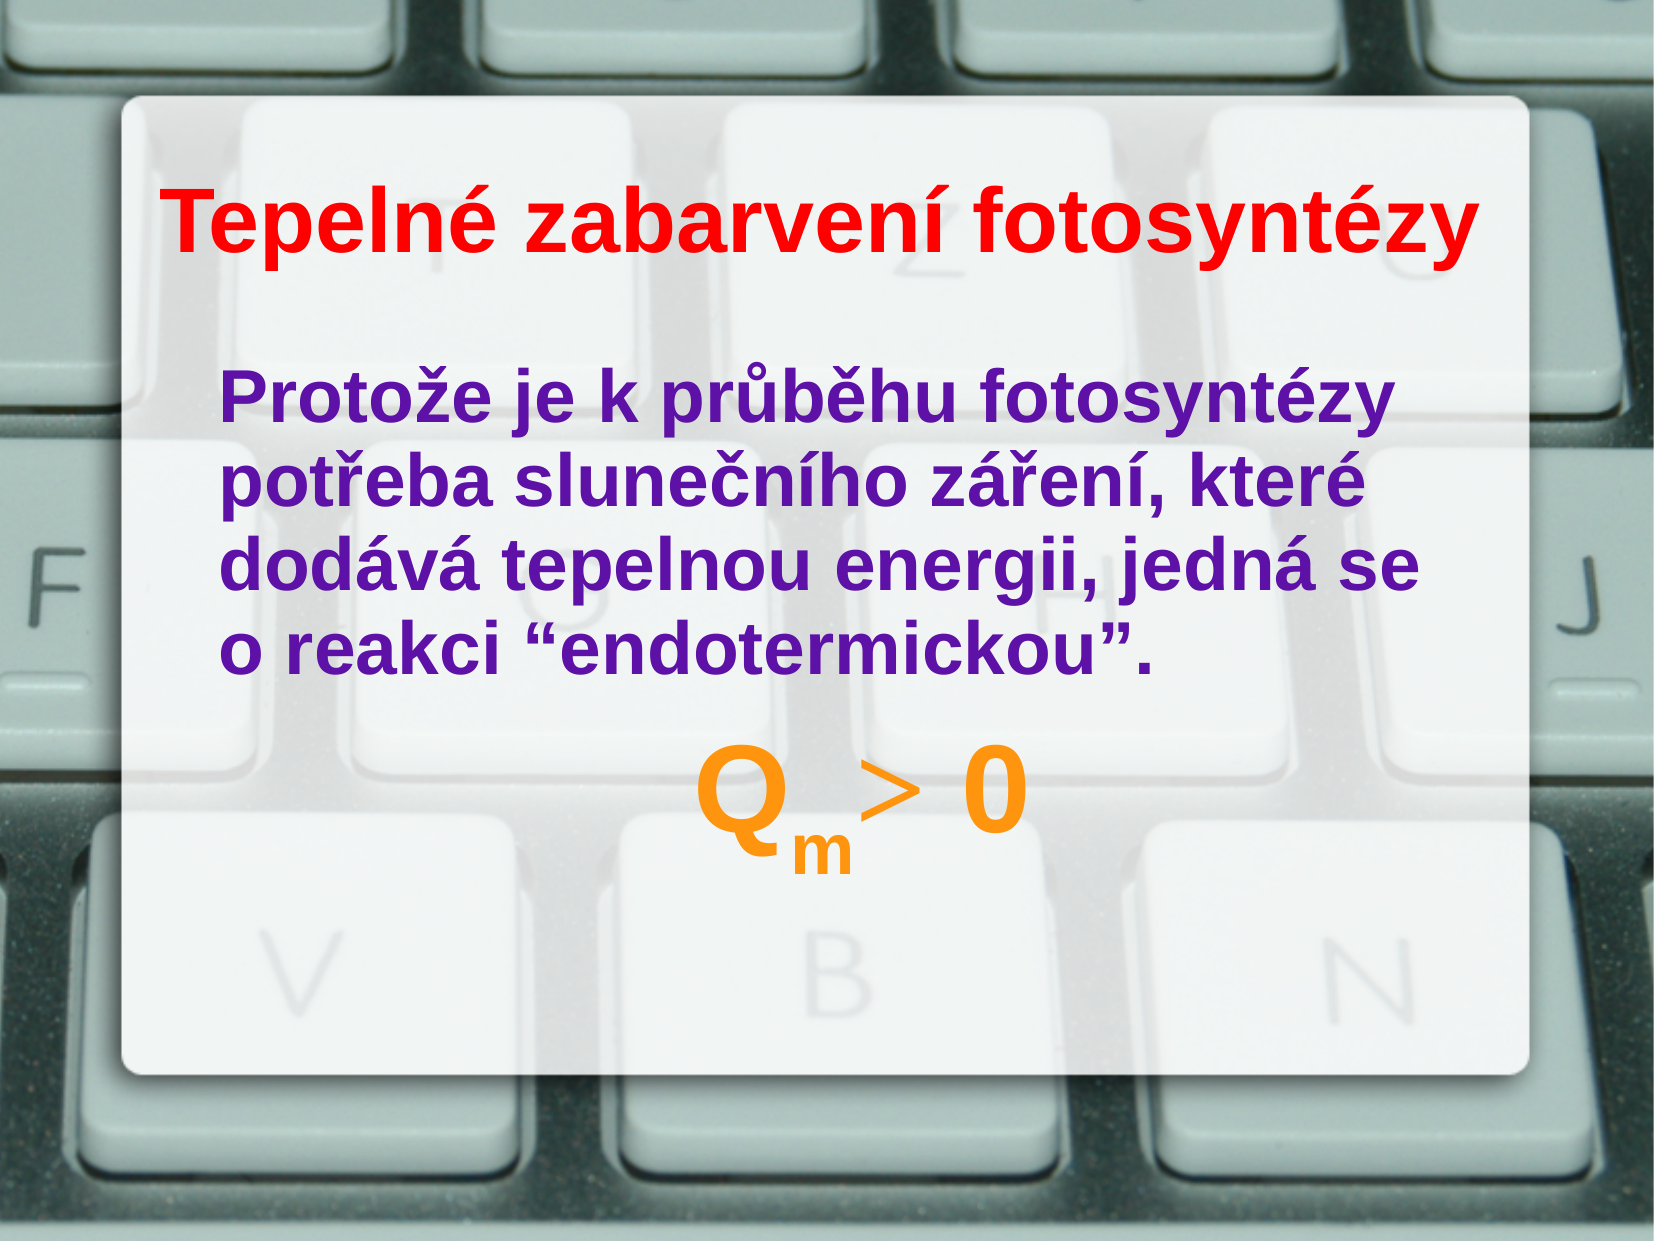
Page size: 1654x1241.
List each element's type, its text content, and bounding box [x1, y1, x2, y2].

list Protože je k průběhu fotosyntézy potřeba slunečního záření, které dodává tepelnou energii, jedná se o reakci “endotermickou”. Qm> 0 [147, 354, 1506, 1173]
picture [0, 0, 1654, 1241]
title Tepelné zabarvení fotosyntézy [135, 117, 1506, 325]
